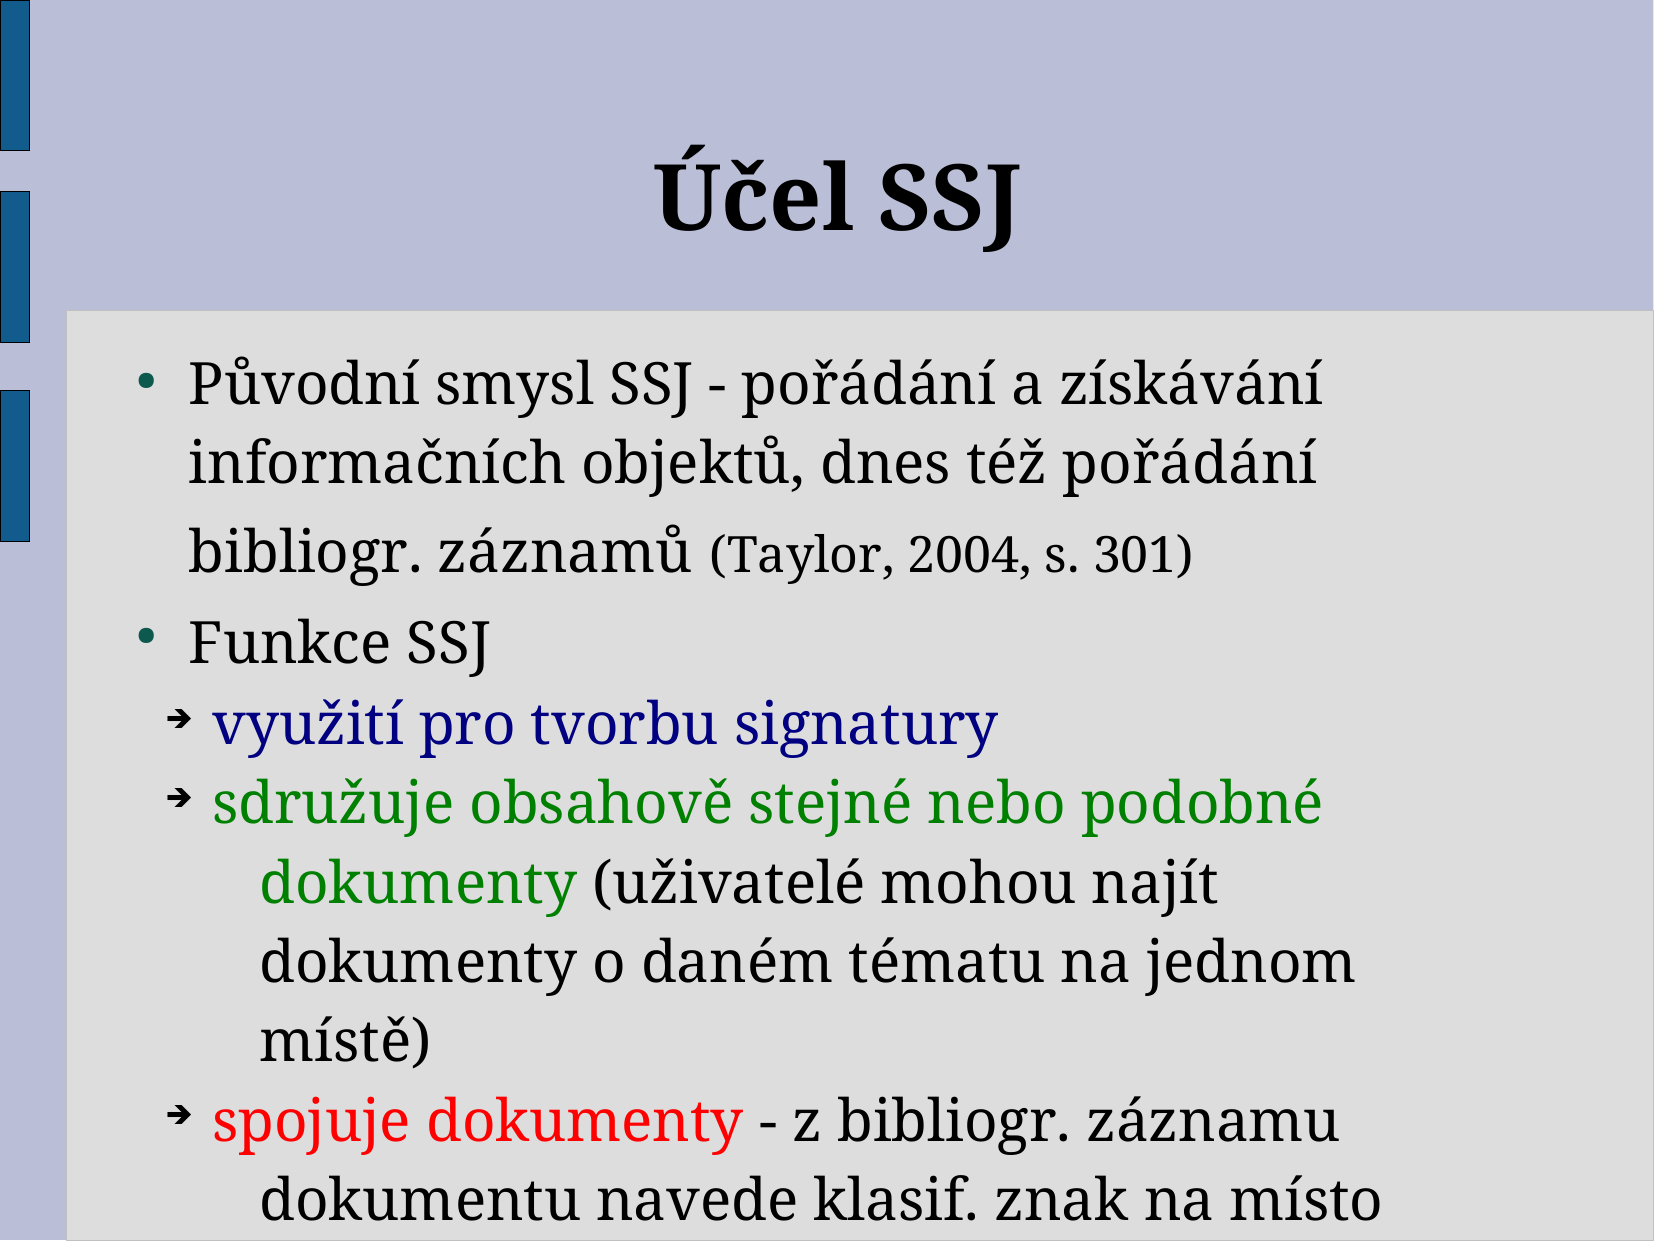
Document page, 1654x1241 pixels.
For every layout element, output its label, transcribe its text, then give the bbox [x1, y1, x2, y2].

list Původní smysl SSJ - pořádání a získávání informačních objektů, dnes též pořádání bibliogr. záznamů (Taylor, 2004, s. 301) Funkce SSJ využití pro tvorbu signatury sdružuje obsahově stejné nebo podobné dokumenty (uživatelé mohou najít dokumenty o daném tématu na jednom místě) spojuje dokumenty - z bibliogr. záznamu dokumentu navede klasif. znak na místo uložení dokumentu, pokud je využit pro vytvoření sign. prohlížení - fyzické prohlížení fondu, prohlížení v online prostředí (Chowdhury, 2007, s. 72) [118, 251, 1531, 1207]
title Účel SSJ [121, 98, 1534, 291]
